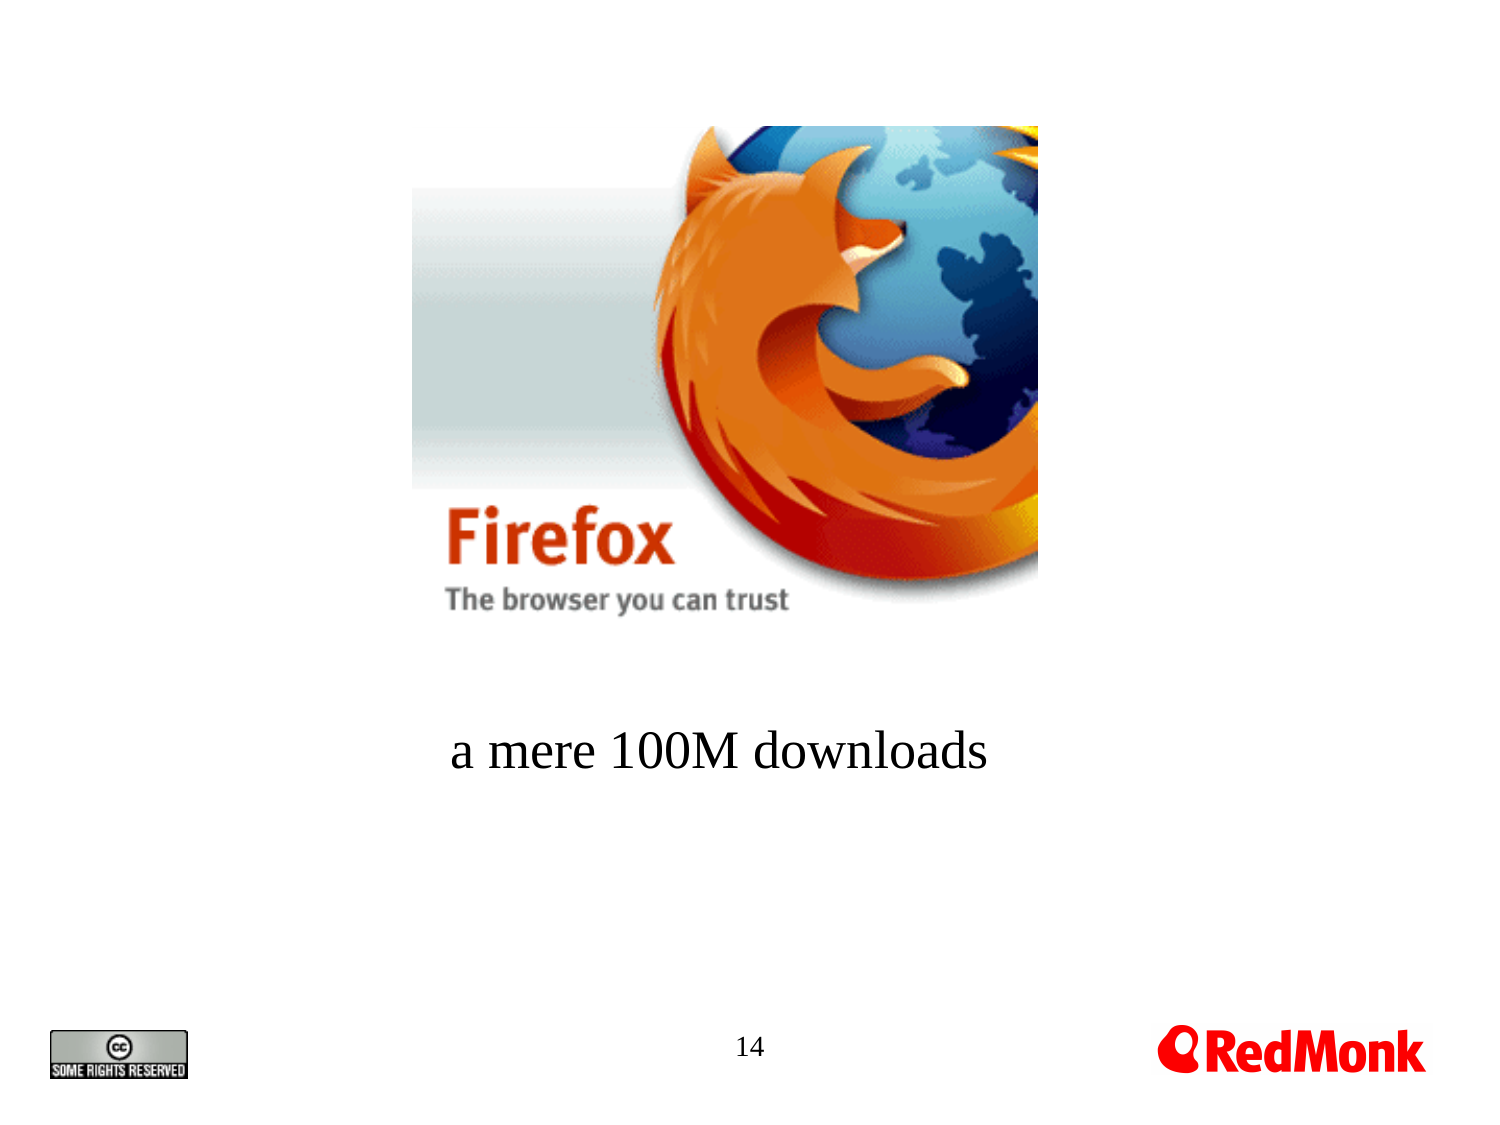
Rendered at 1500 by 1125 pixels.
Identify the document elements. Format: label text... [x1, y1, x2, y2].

picture [412, 126, 1038, 648]
picture [50, 1030, 188, 1079]
picture [1151, 1023, 1433, 1075]
text_box a mere 100M downloads [436, 733, 1078, 809]
